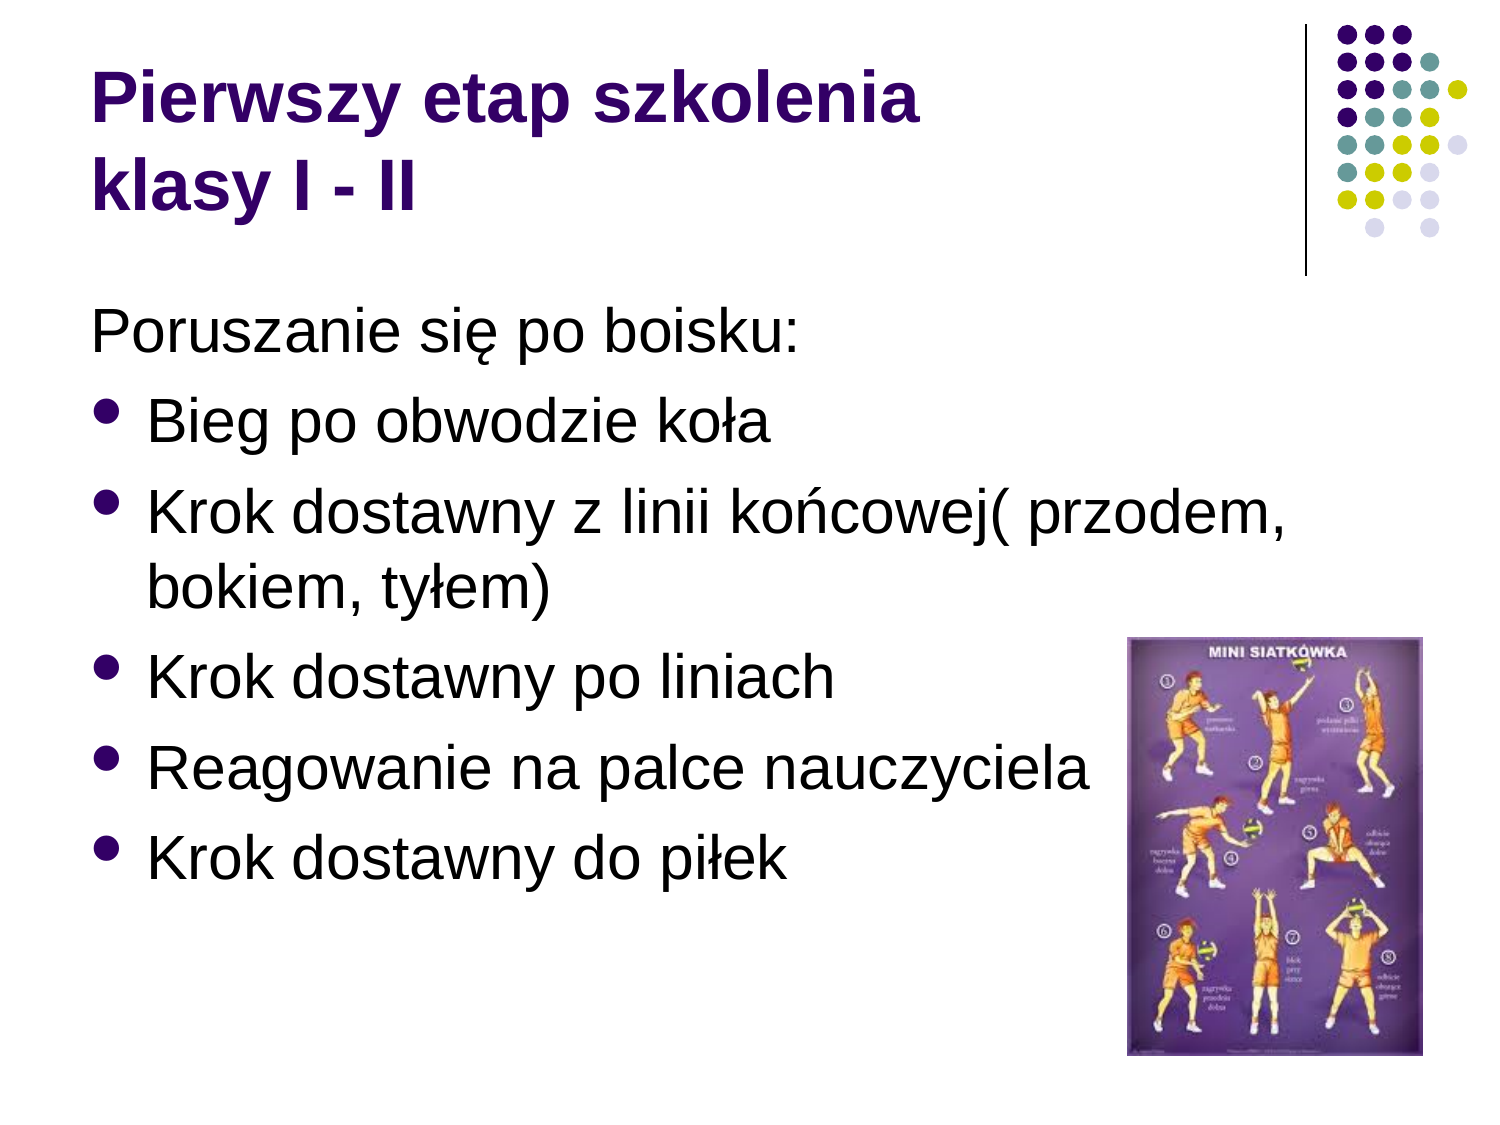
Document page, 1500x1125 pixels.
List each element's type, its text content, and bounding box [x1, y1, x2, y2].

list Poruszanie się po boisku: Bieg po obwodzie koła Krok dostawny z linii końcowej( przodem, bokiem, tyłem) Krok dostawny po liniach Reagowanie na palce nauczyciela Krok dostawny do piłek [75, 282, 1426, 1006]
picture [1127, 637, 1423, 1056]
title Pierwszy etap szkolenia klasy I - II [74, 20, 1313, 233]
